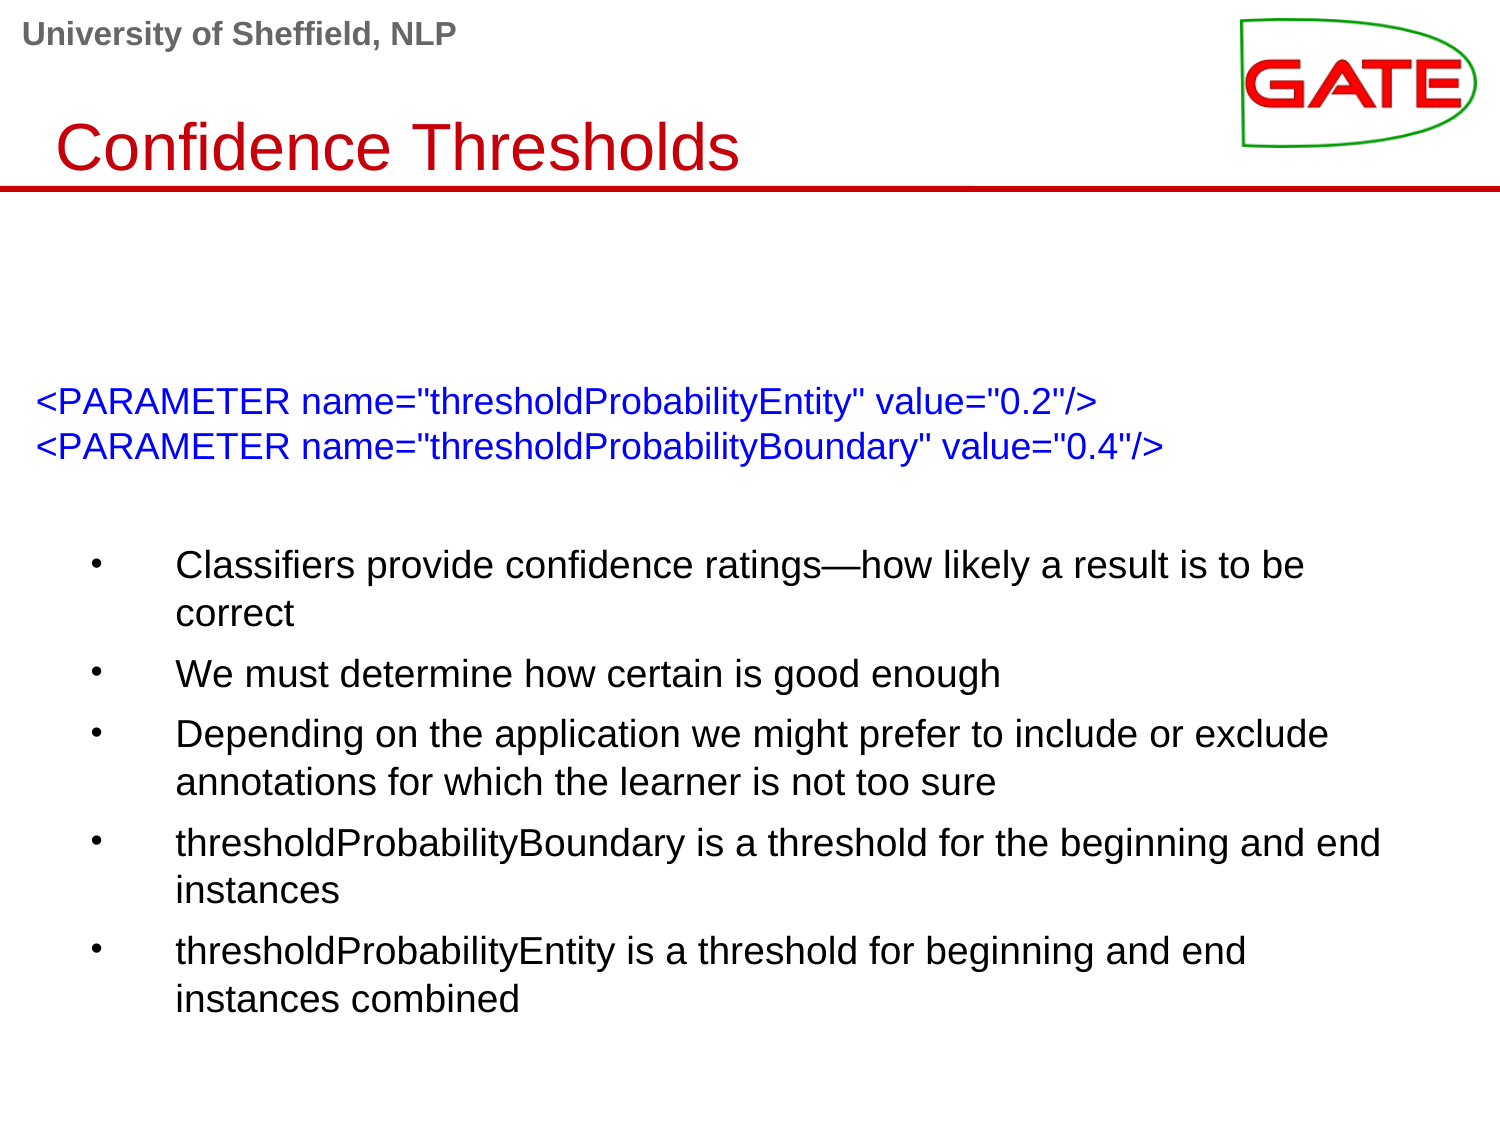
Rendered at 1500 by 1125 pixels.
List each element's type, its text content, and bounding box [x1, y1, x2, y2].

picture [1240, 18, 1477, 148]
text_box <PARAMETER name="thresholdProbabilityEntity" value="0.2"/> <PARAMETER name="thresholdProbabilityBoundary" value="0.4"/> [0, 324, 1500, 565]
list Classifiers provide confidence ratings—how likely a result is to be correct We must determine how certain is good enough Depending on the application we might prefer to include or exclude annotations for which the learner is not too sure thresholdProbabilityBoundary is a threshold for the beginning and end instances thresholdProbabilityEntity is a threshold for beginning and end instances combined [75, 565, 1425, 1034]
title Confidence Thresholds [41, 37, 1391, 254]
